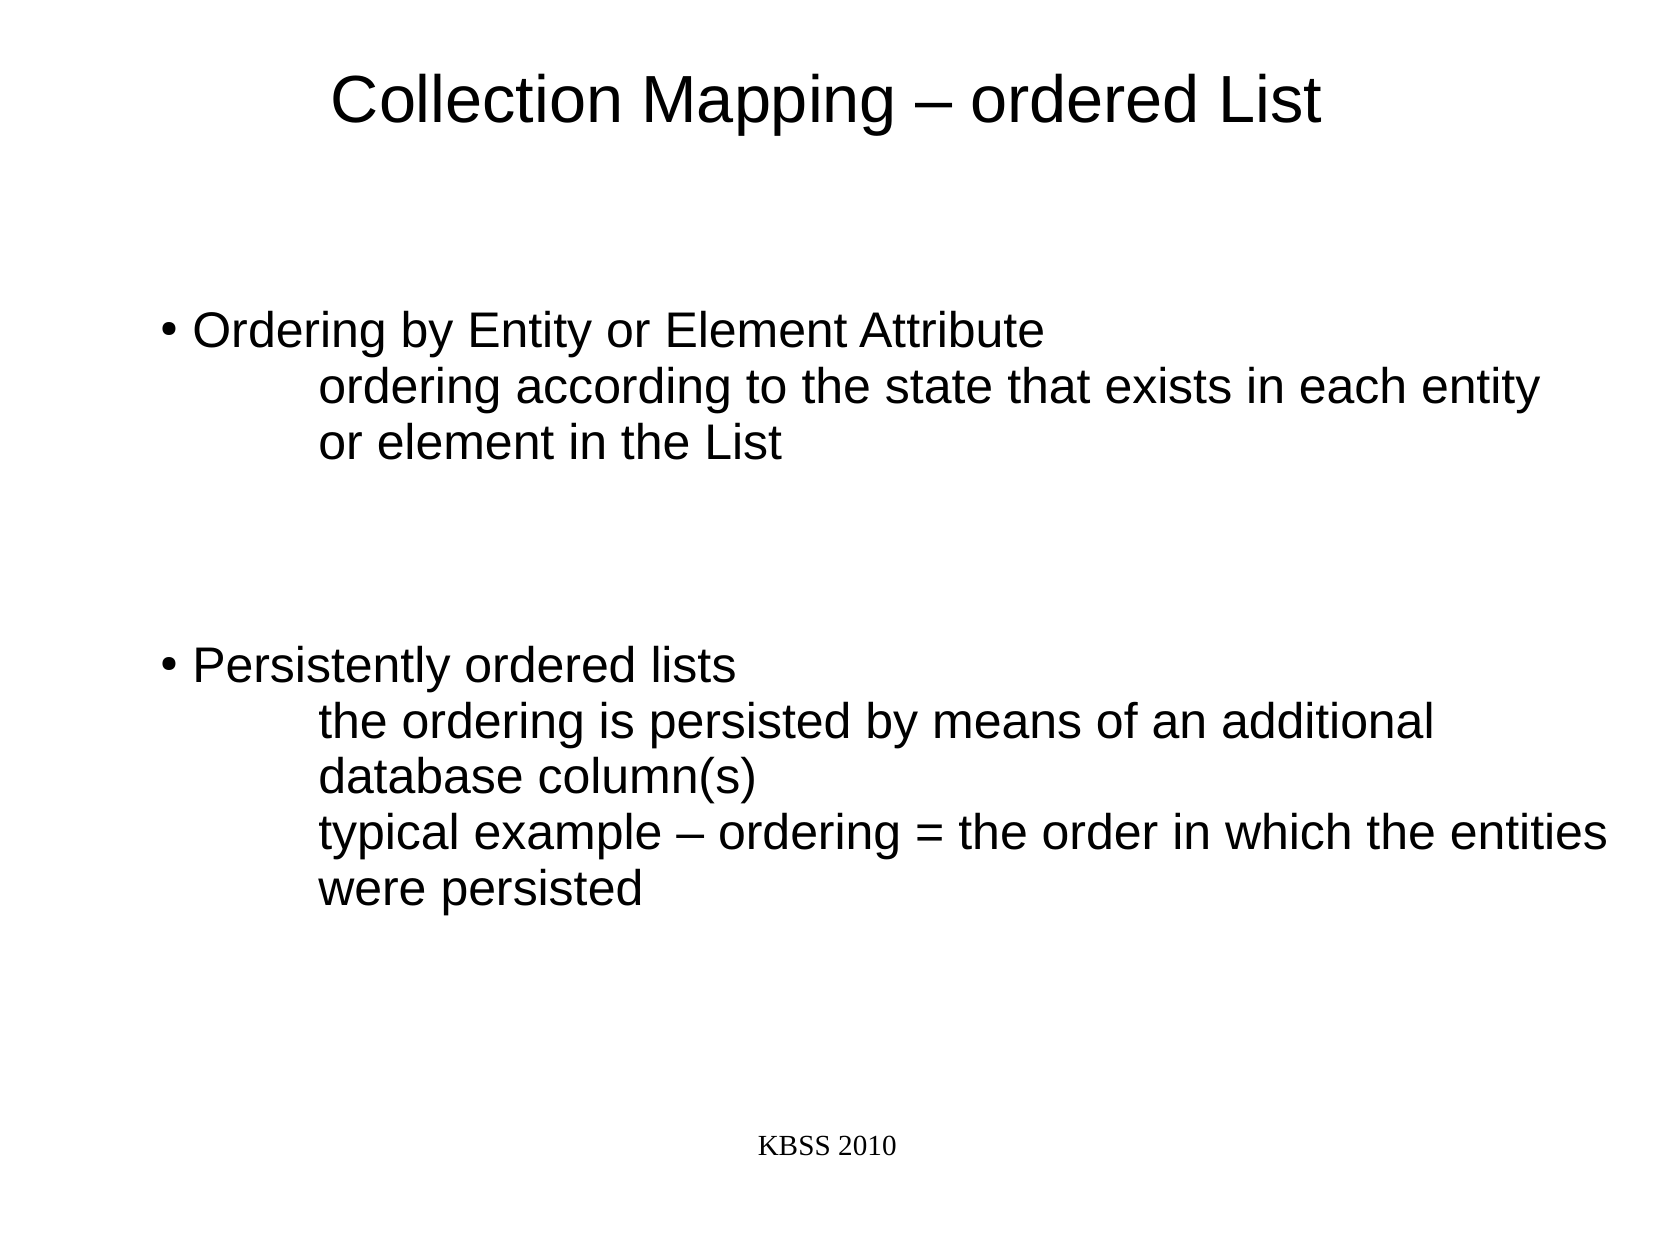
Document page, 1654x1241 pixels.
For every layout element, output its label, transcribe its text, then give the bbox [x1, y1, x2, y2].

title Collection Mapping – ordered List [82, 3, 1571, 196]
text_box Ordering by Entity or Element Attribute ordering according to the state that exists in each entity or element in the List Persistently ordered lists the ordering is persisted by means of an additional database column(s) typical example – ordering = the order in which the entities were persisted [145, 295, 1625, 930]
